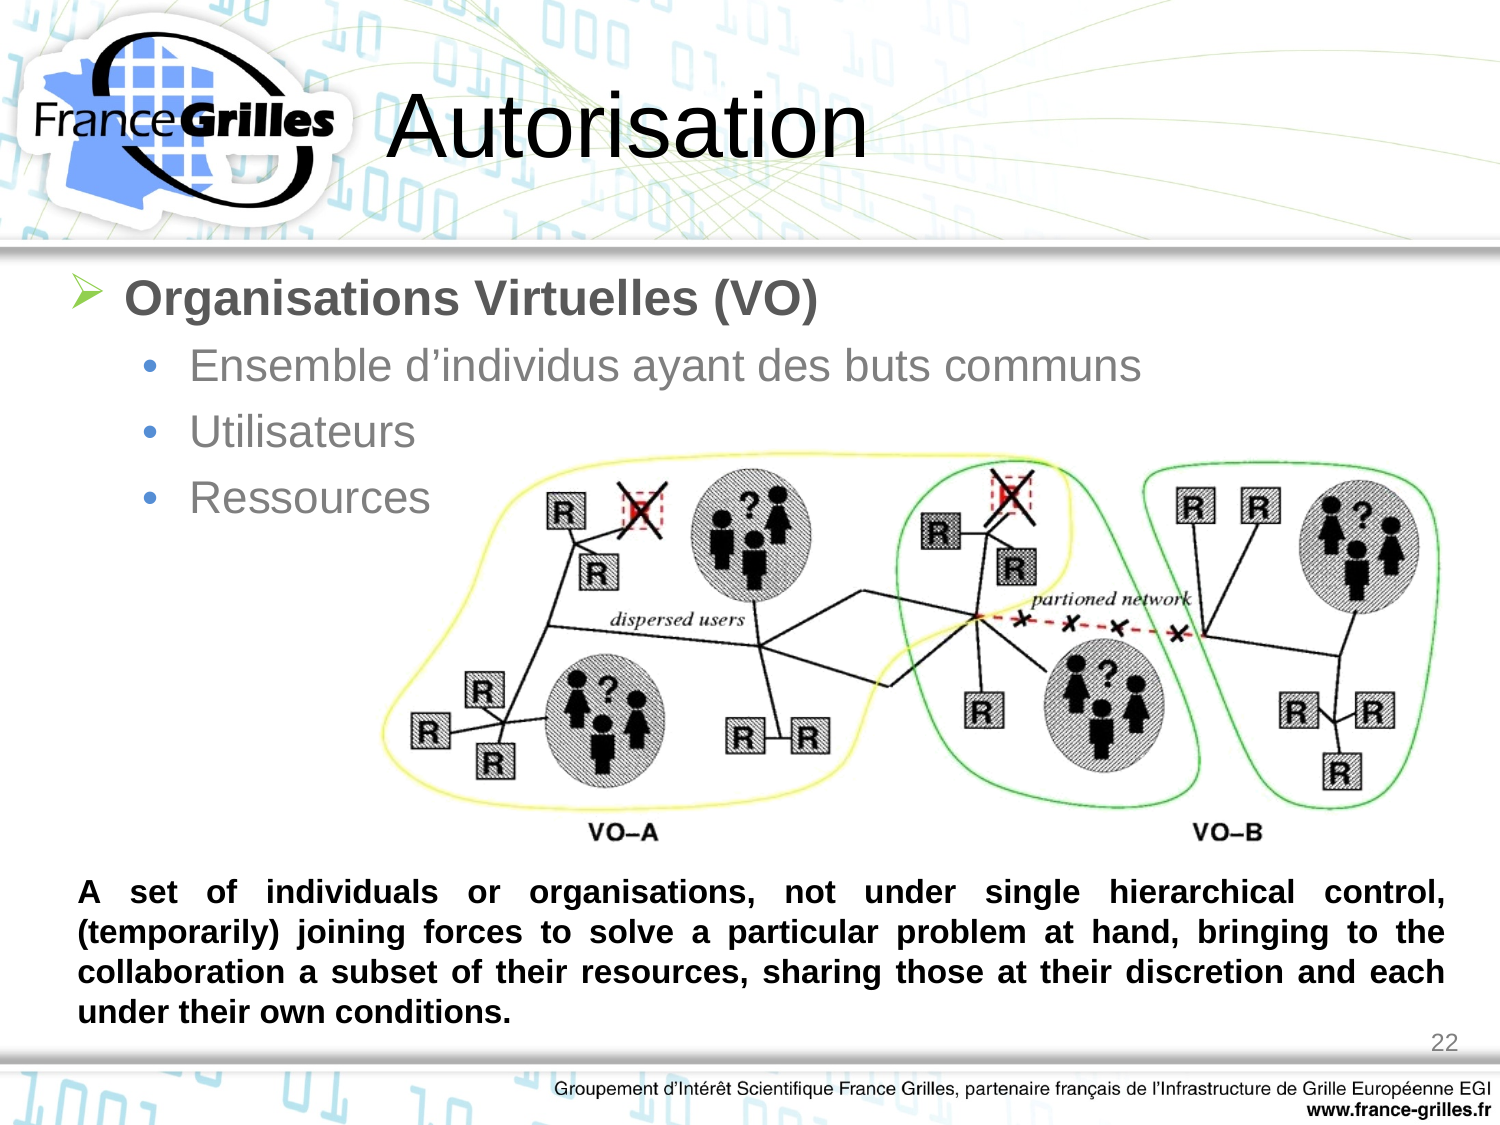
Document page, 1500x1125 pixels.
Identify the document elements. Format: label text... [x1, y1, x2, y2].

picture [0, 0, 1500, 1125]
title Autorisation [372, 7, 1459, 244]
list Organisations Virtuelles (VO) Ensemble d’individus ayant des buts communs Utilisateurs Ressources [53, 262, 1459, 1024]
text_box A set of individuals or organisations, not under single hierarchical control, (temporarily) joining forces to solve a particular problem at hand, bringing to the collaboration a subset of their resources, sharing those at their discretion and each under their own conditions. [62, 862, 1463, 1038]
